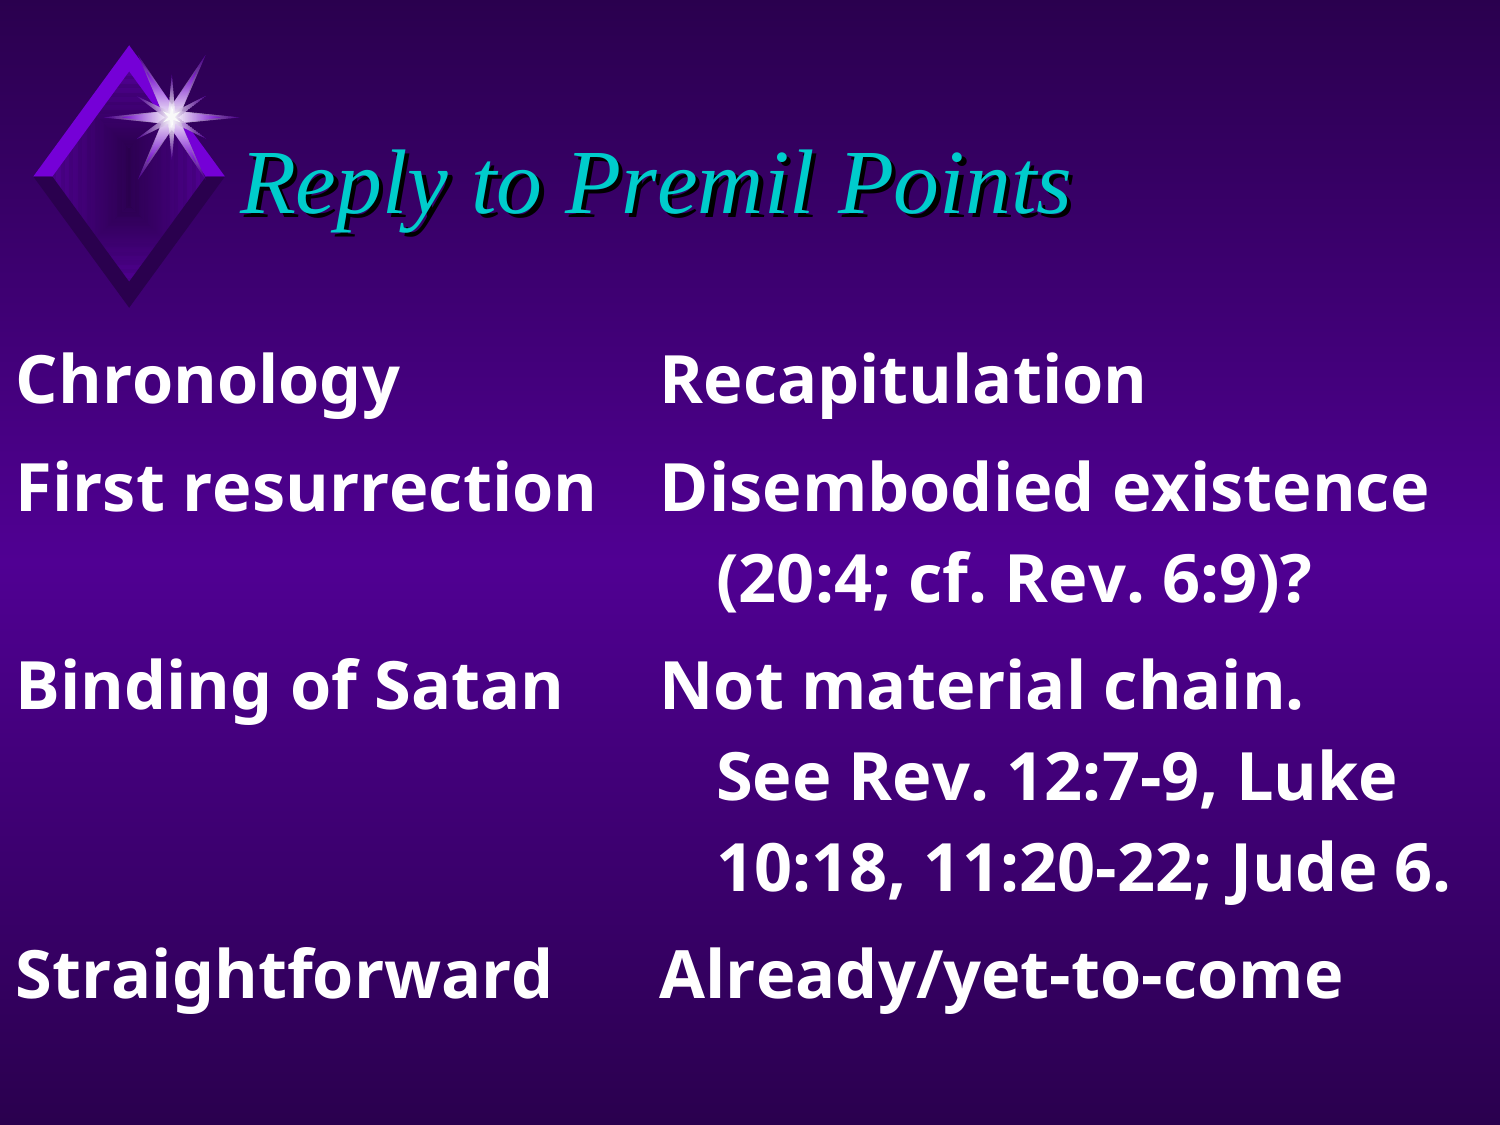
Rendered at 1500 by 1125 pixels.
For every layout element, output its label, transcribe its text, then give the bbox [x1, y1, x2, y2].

list Chronology First resurrection Binding of Satan Straightforward [0, 324, 675, 1026]
title Reply to Premil Points [224, 78, 1388, 288]
list Recapitulation Disembodied existence (20:4; cf. Rev. 6:9)? Not material chain. See Rev. 12:7-9, Luke 10:18, 11:20-22; Jude 6. Already/yet-to-come [675, 324, 1488, 1026]
